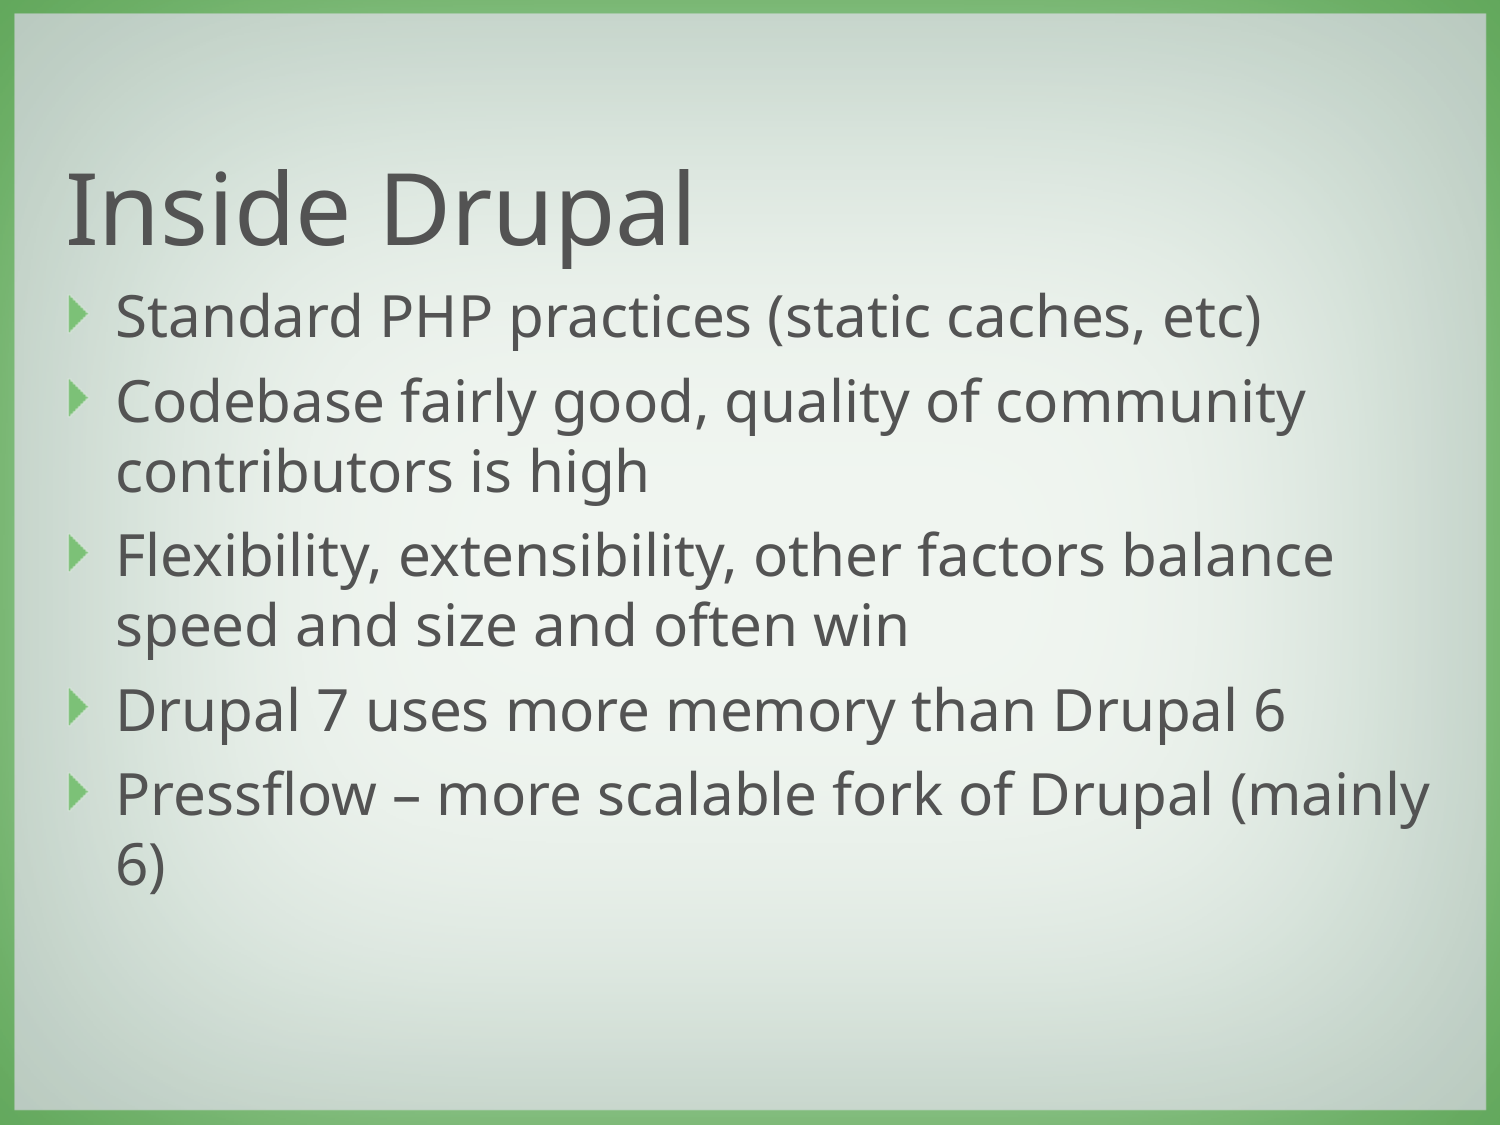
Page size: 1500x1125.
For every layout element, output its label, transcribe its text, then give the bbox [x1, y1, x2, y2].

title Inside Drupal [50, 137, 1457, 271]
list Standard PHP practices (static caches, etc) Codebase fairly good, quality of community contributors is high Flexibility, extensibility, other factors balance speed and size and often win Drupal 7 uses more memory than Drupal 6 Pressflow – more scalable fork of Drupal (mainly 6) [44, 271, 1470, 1020]
picture [0, 0, 1500, 1125]
